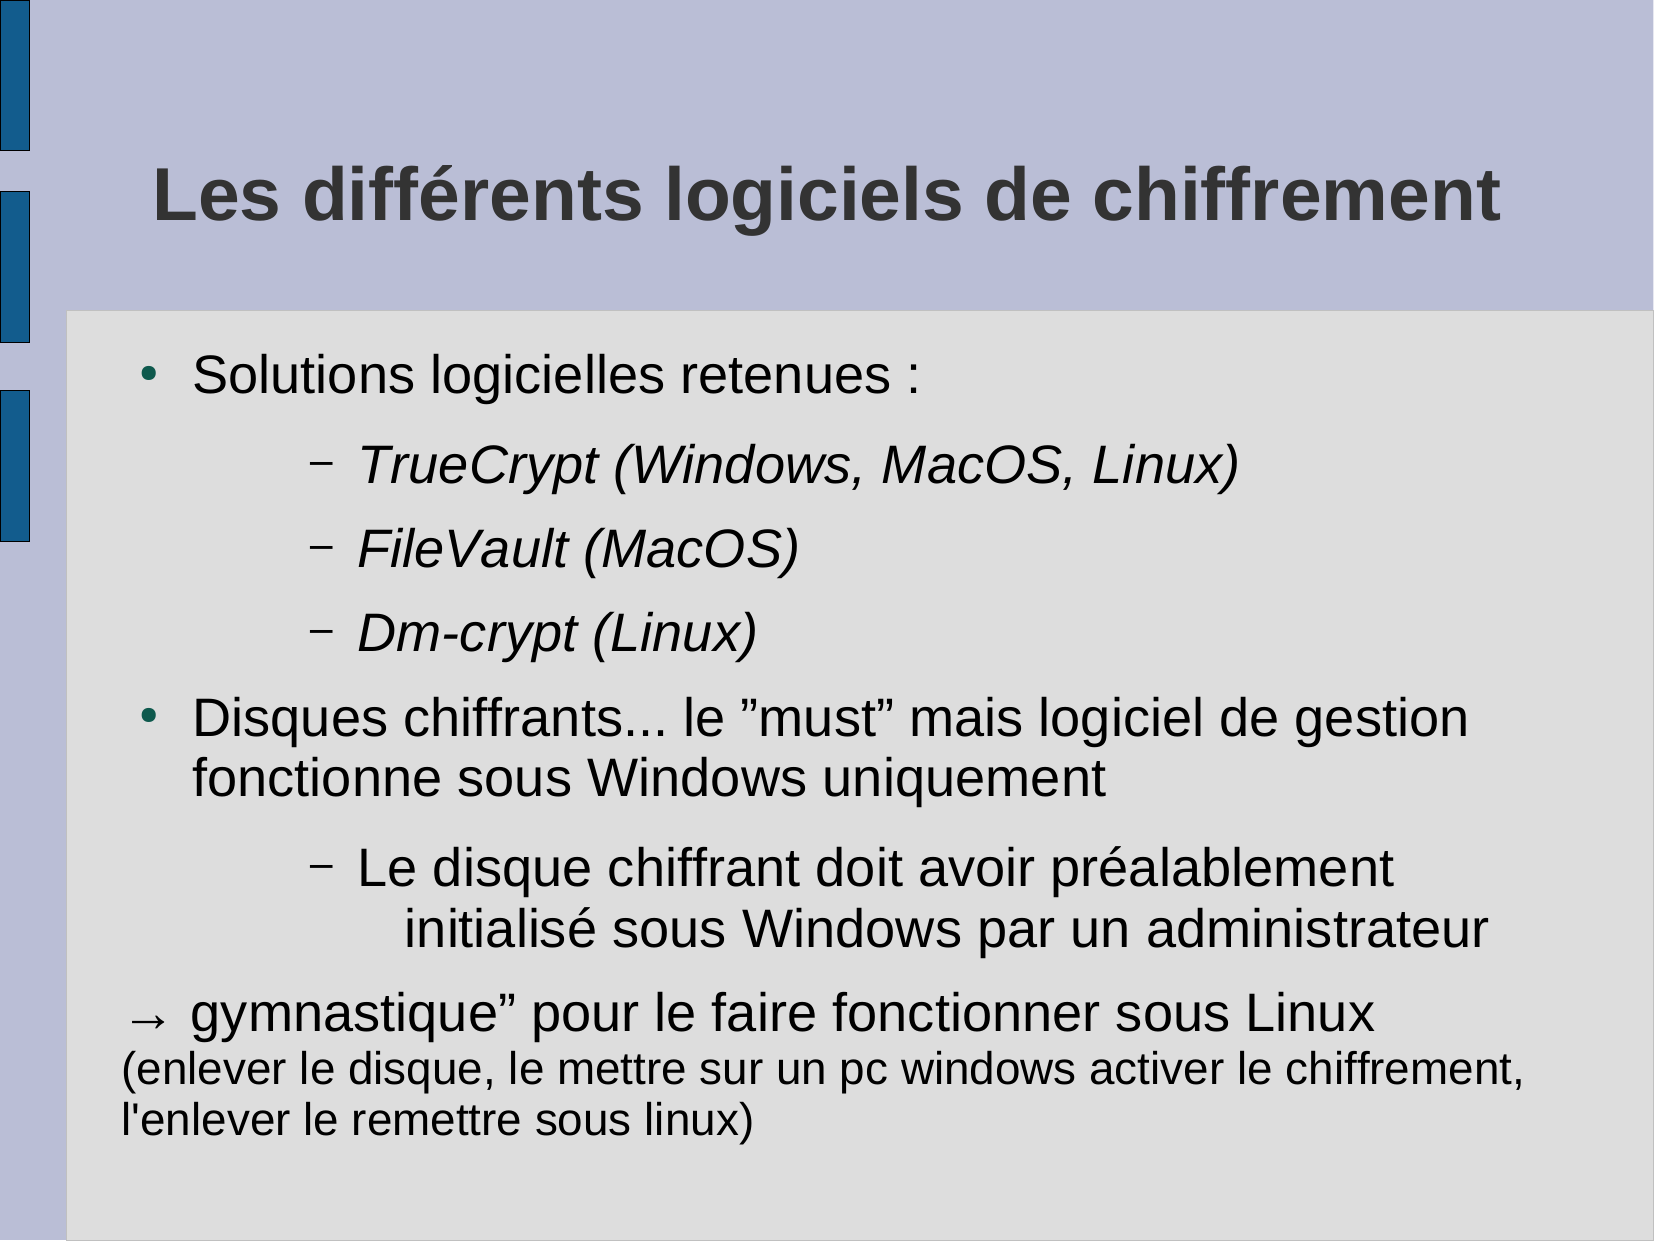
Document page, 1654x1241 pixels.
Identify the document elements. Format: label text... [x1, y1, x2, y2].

title Les différents logiciels de chiffrement [121, 91, 1534, 299]
list Solutions logicielles retenues : TrueCrypt (Windows, MacOS, Linux) FileVault (MacOS) Dm-crypt (Linux) Disques chiffrants... le ”must” mais logiciel de gestion fonctionne sous Windows uniquement Le disque chiffrant doit avoir préalablement initialisé sous Windows par un administrateur → gymnastique” pour le faire fonctionner sous Linux (enlever le disque, le mettre sur un pc windows activer le chiffrement, l'enlever le remettre sous linux) [121, 344, 1534, 1236]
